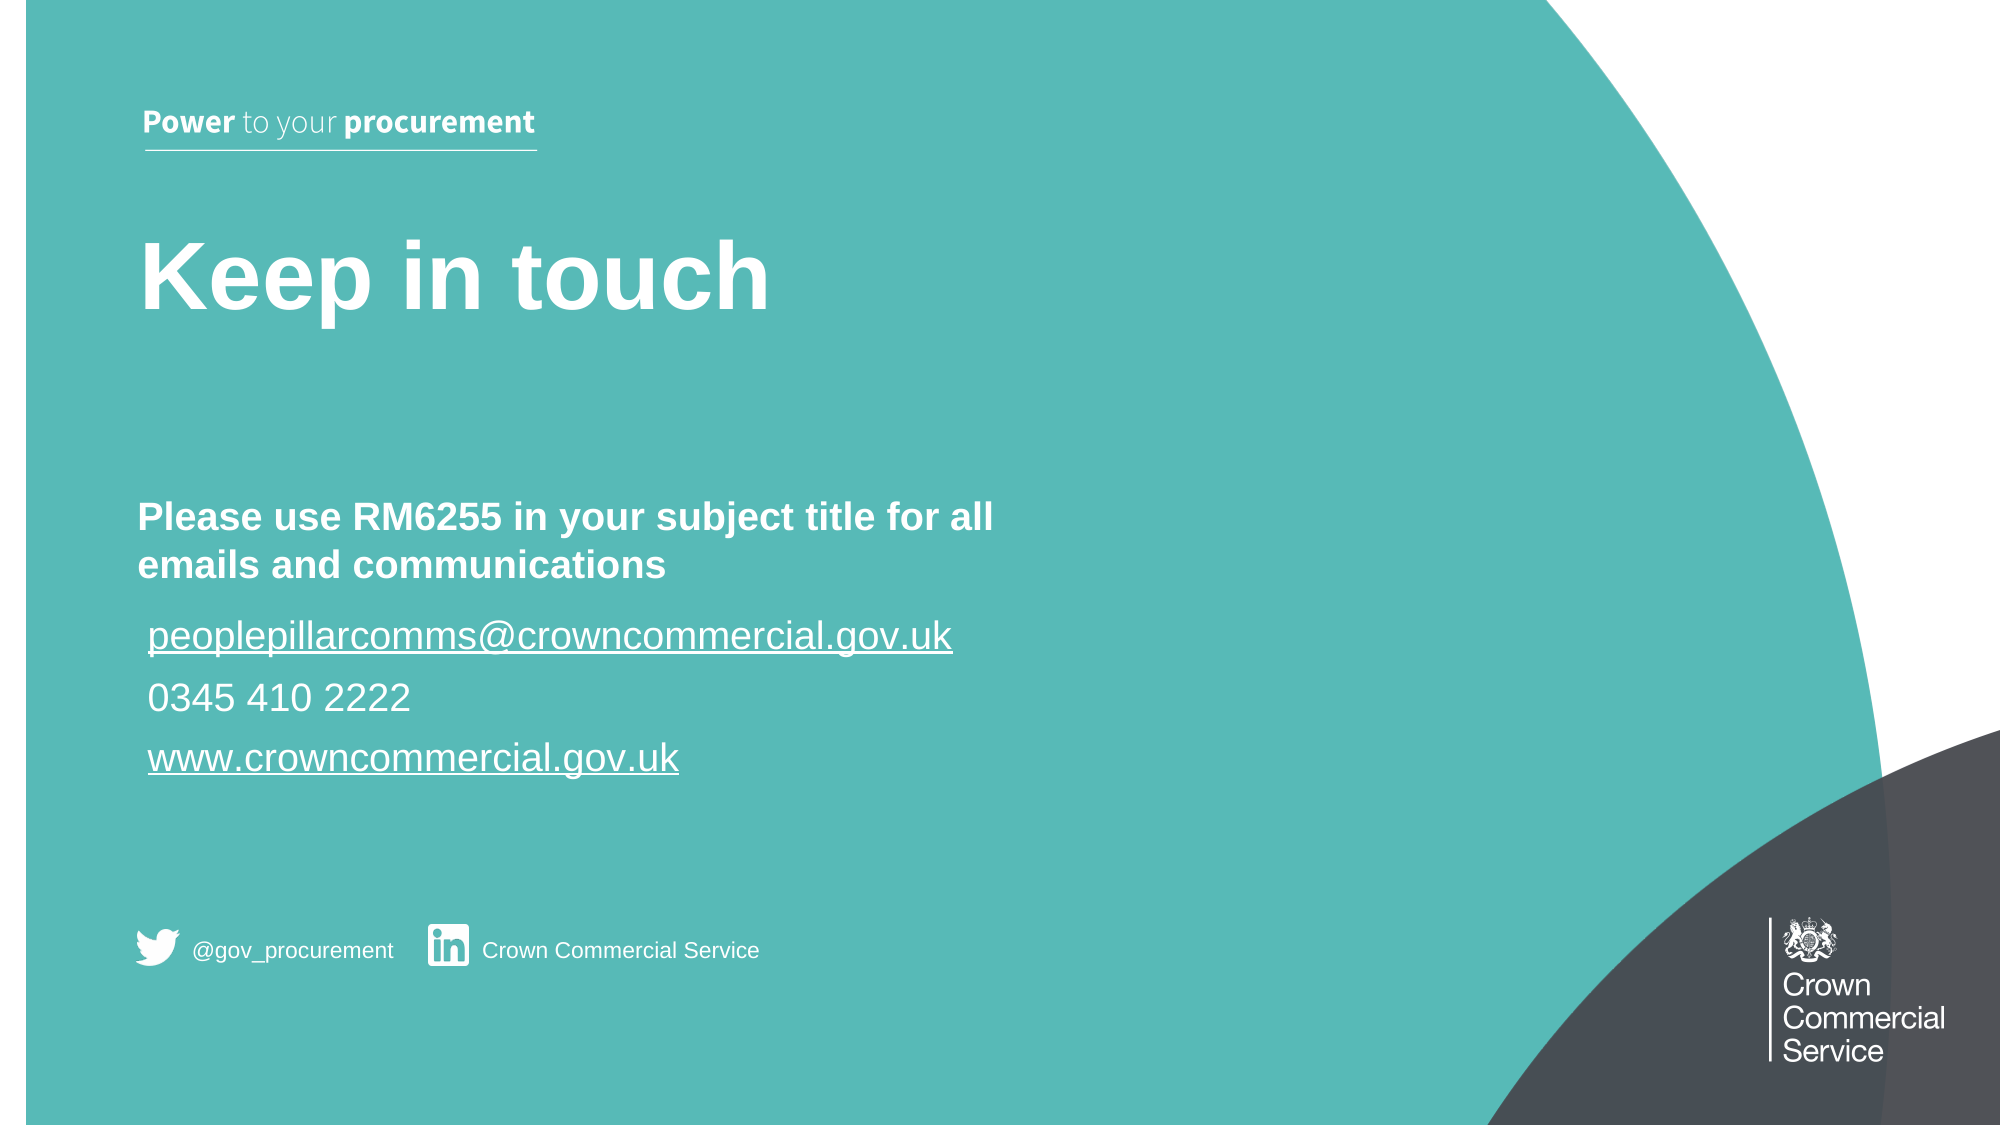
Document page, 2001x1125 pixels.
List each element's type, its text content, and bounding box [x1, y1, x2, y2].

text_box Crown Commercial Service [480, 935, 764, 961]
text_box @gov_procurement [189, 935, 397, 961]
title Keep in touch Please use RM6255 in your subject title for all emails and communications [137, 213, 1105, 516]
text_box peoplepillarcomms@crowncommercial.gov.uk 0345 410 2222 www.crowncommercial.gov.uk [145, 595, 1097, 845]
picture [26, 0, 2000, 1125]
